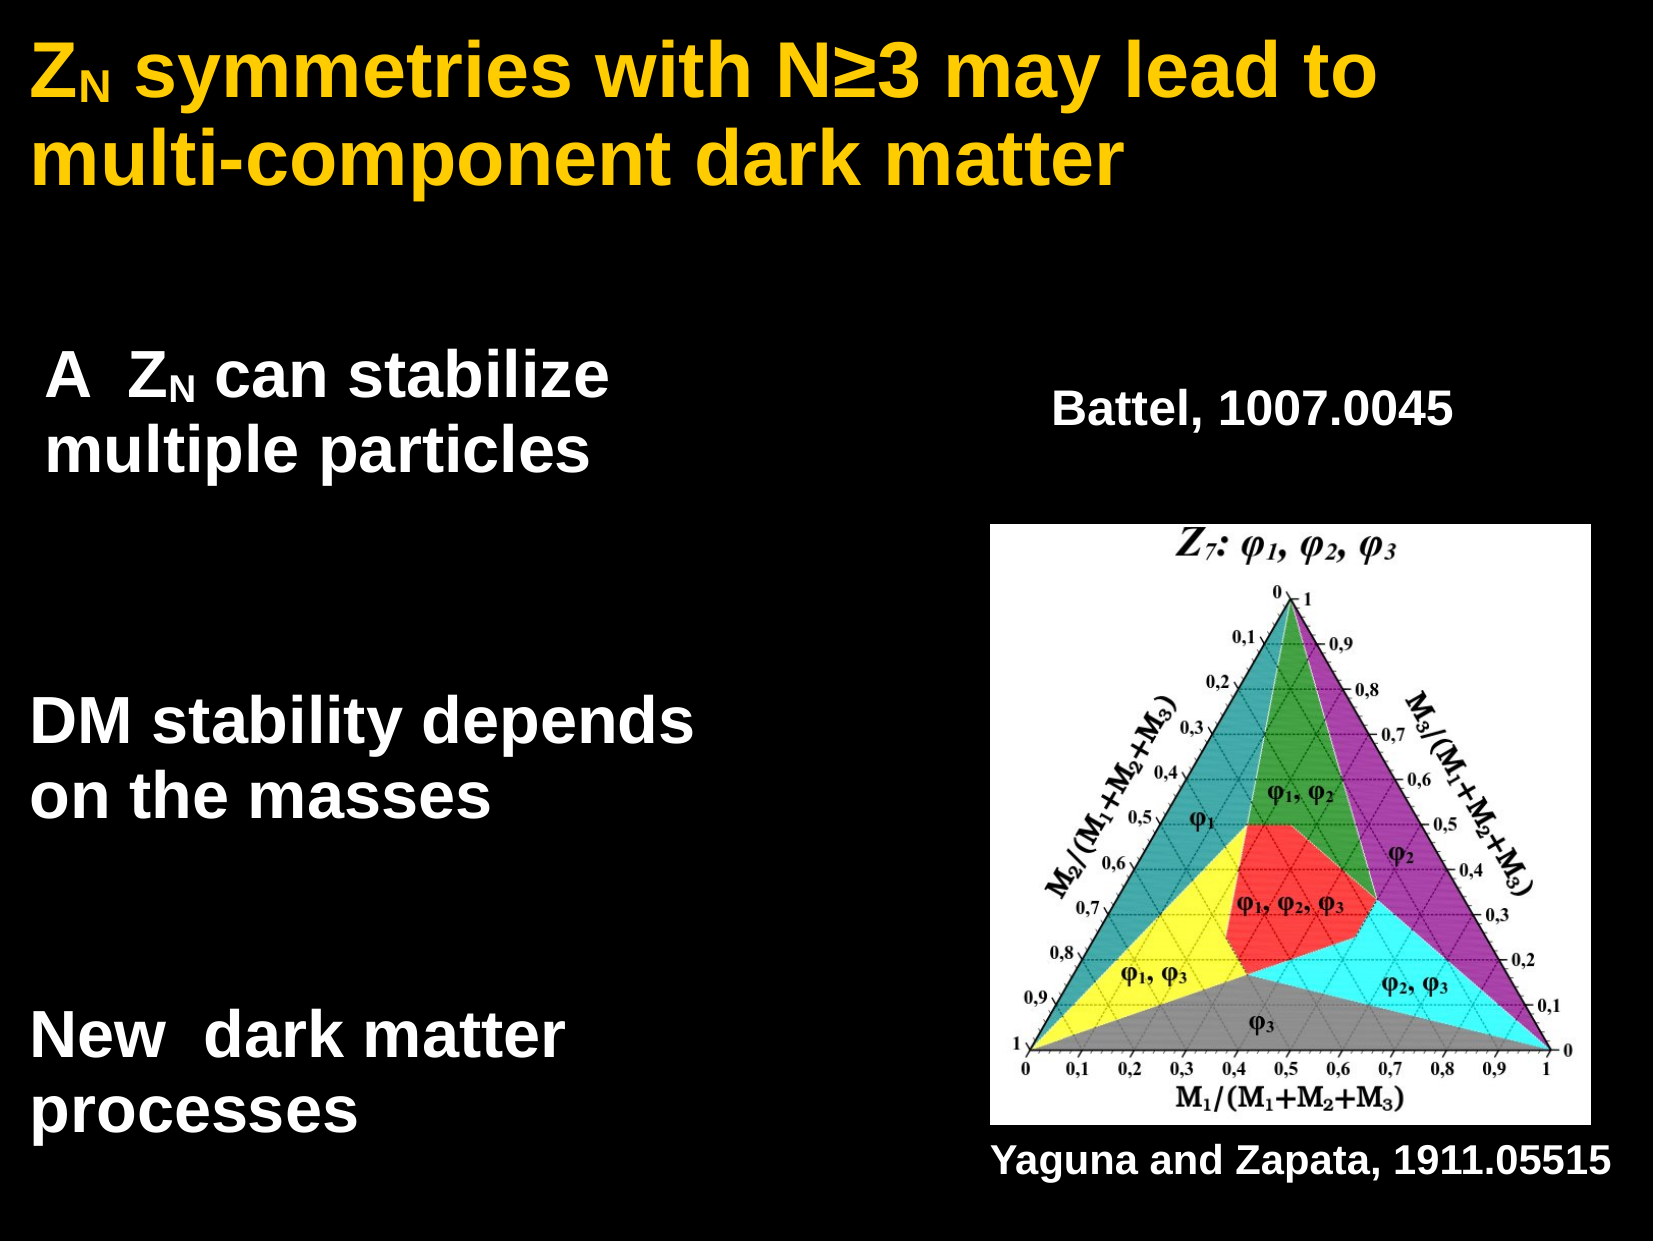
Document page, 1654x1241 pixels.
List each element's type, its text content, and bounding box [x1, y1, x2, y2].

text_box ZN symmetries with N≥3 may lead to multi-component dark matter [15, 18, 1653, 214]
text_box Battel, 1007.0045 [1036, 372, 1653, 444]
text_box Yaguna and Zapata, 1911.05515 [975, 1129, 1653, 1238]
text_box A ZN can stabilize multiple particles [30, 330, 826, 591]
text_box DM stability depends on the masses [15, 675, 721, 863]
text_box New dark matter processes [15, 990, 901, 1156]
picture [990, 524, 1591, 1126]
